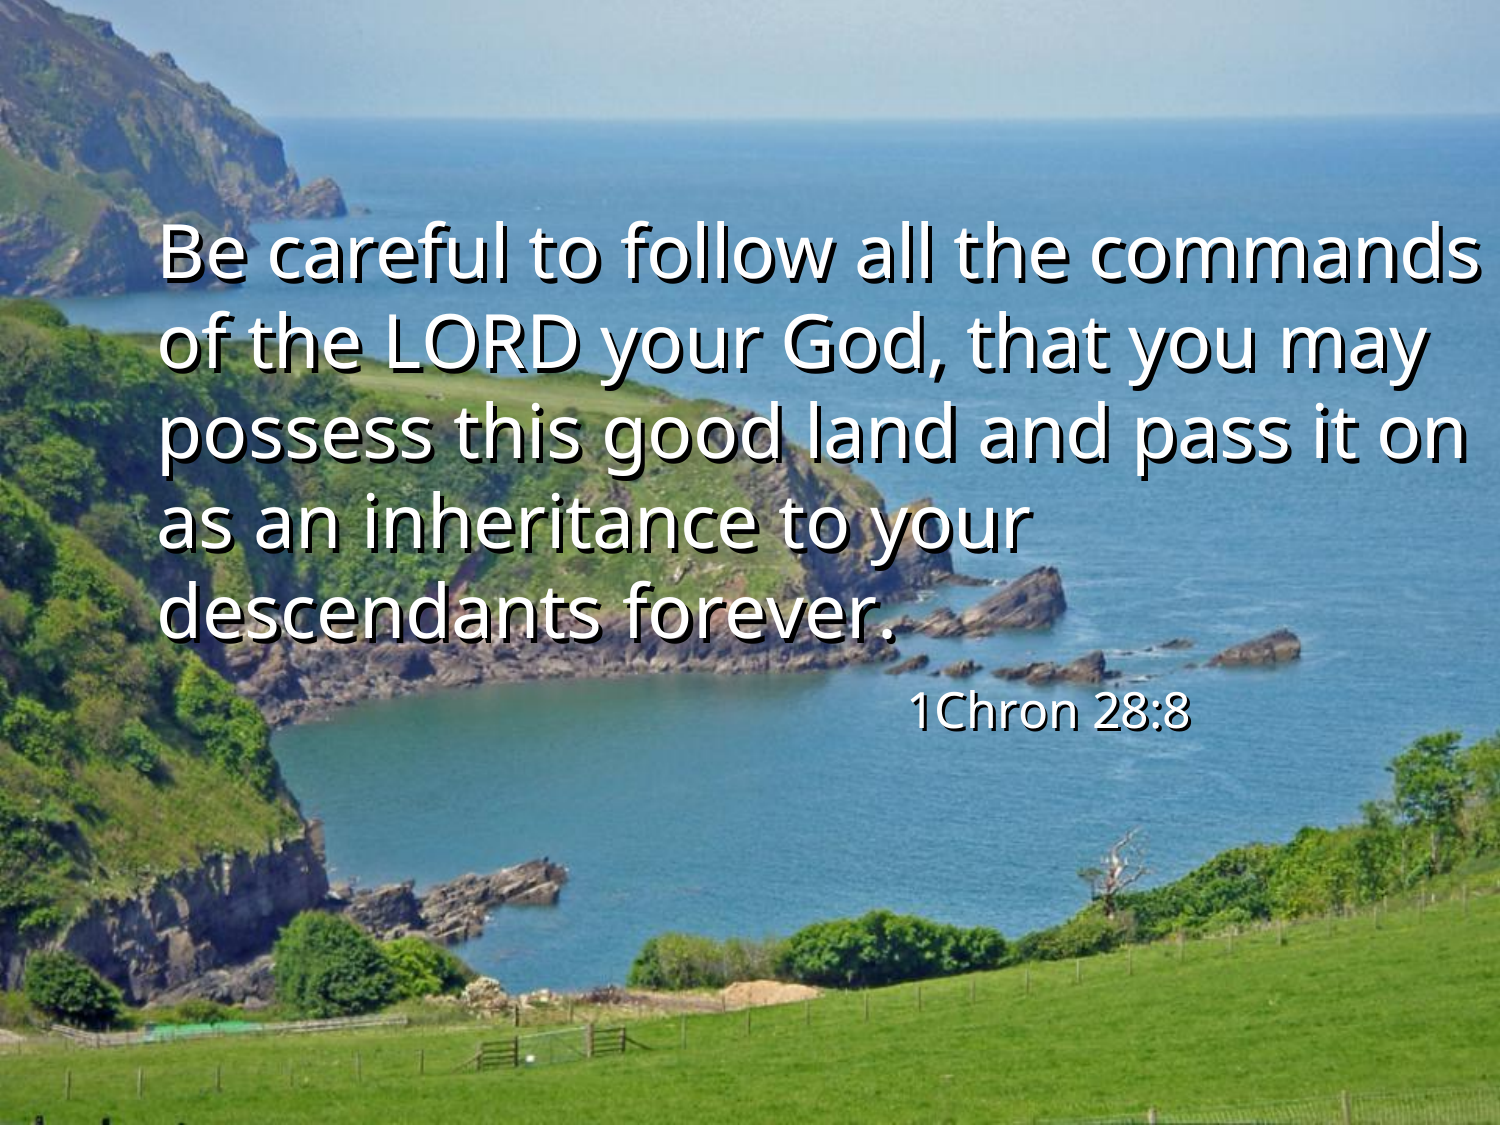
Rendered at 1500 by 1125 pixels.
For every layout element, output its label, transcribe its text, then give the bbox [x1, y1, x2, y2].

picture [0, 0, 1500, 1125]
text_box Be careful to follow all the commands of the LORD your God, that you may possess this good land and pass it on as an inheritance to your descendants forever. 1Chron 28:8 [141, 196, 1500, 752]
